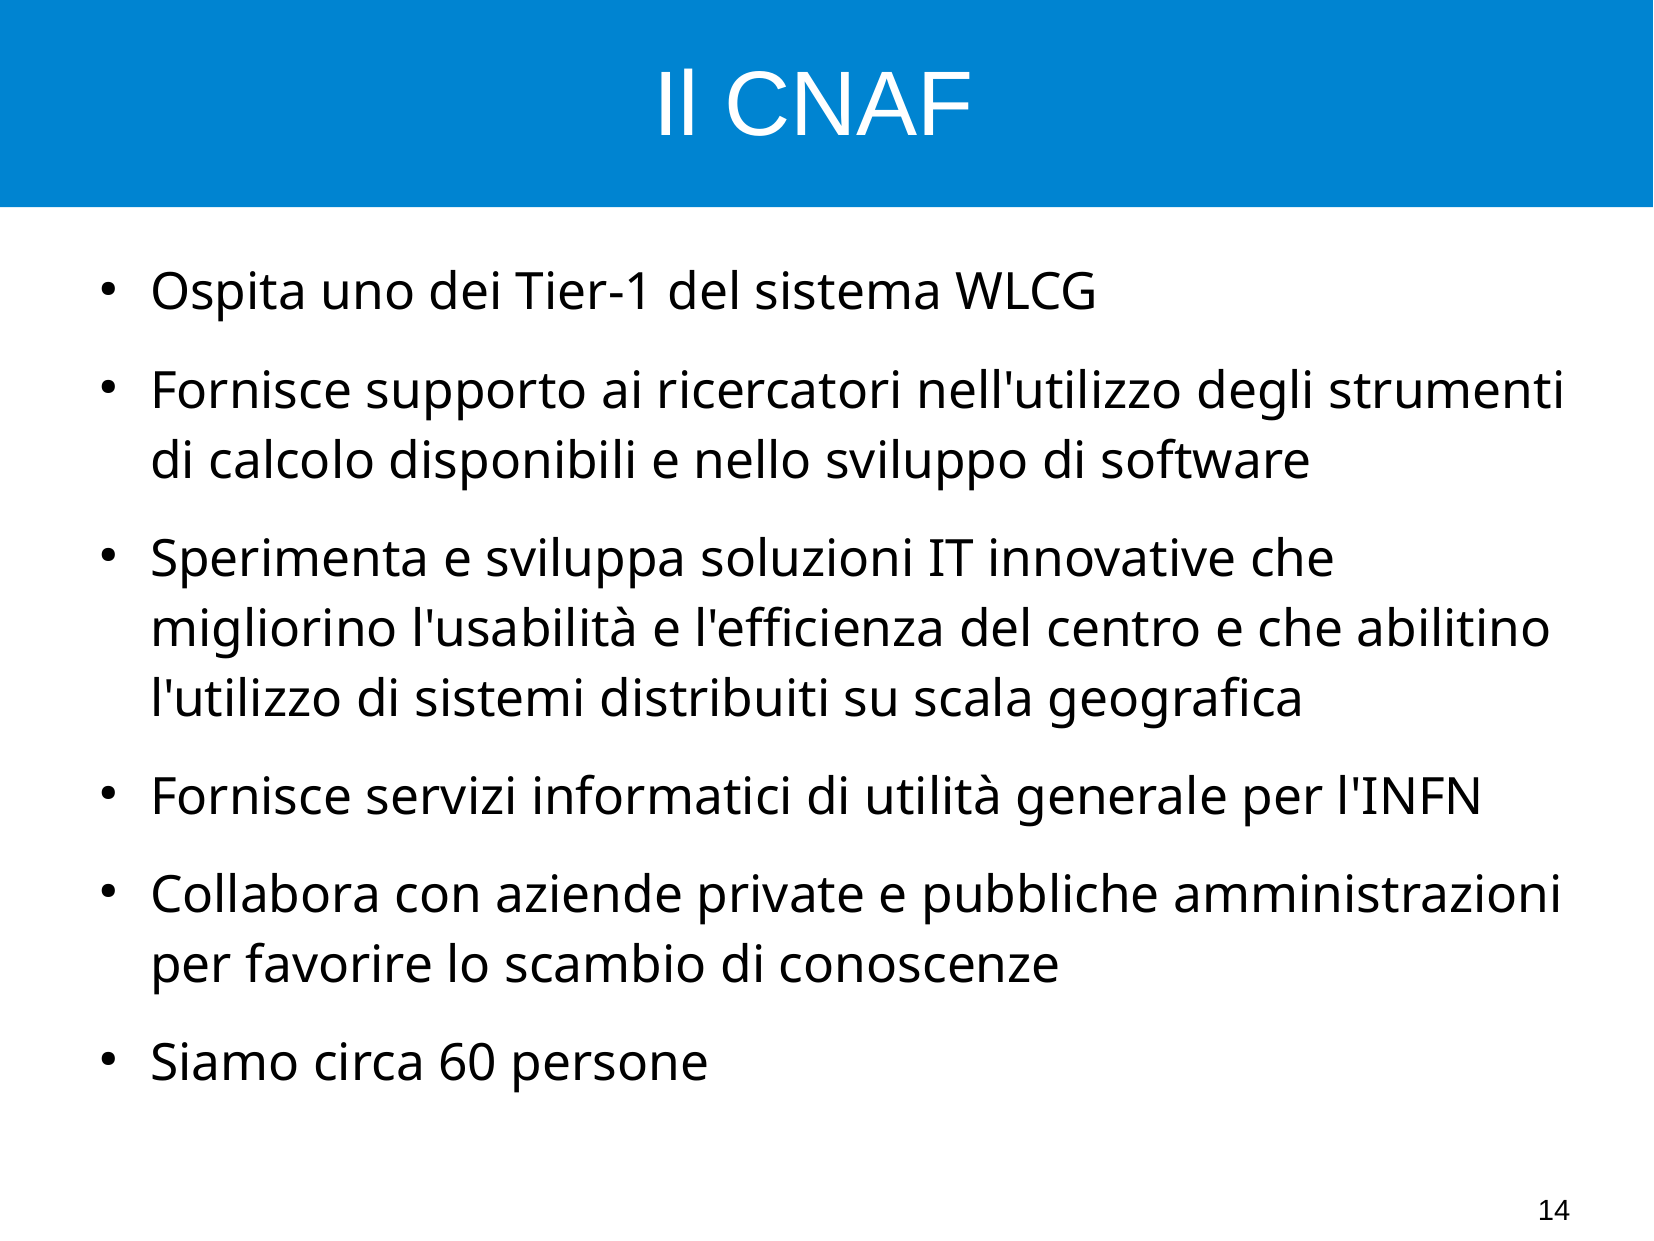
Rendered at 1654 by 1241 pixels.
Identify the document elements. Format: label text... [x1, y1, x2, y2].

title Il CNAF [0, 0, 1653, 208]
list Ospita uno dei Tier-1 del sistema WLCG Fornisce supporto ai ricercatori nell'utilizzo degli strumenti di calcolo disponibili e nello sviluppo di software Sperimenta e sviluppa soluzioni IT innovative che migliorino l'usabilità e l'efficienza del centro e che abilitino l'utilizzo di sistemi distribuiti su scala geografica Fornisce servizi informatici di utilità generale per l'INFN Collabora con aziende private e pubbliche amministrazioni per favorire lo scambio di conoscenze Siamo circa 60 persone [82, 255, 1571, 1156]
